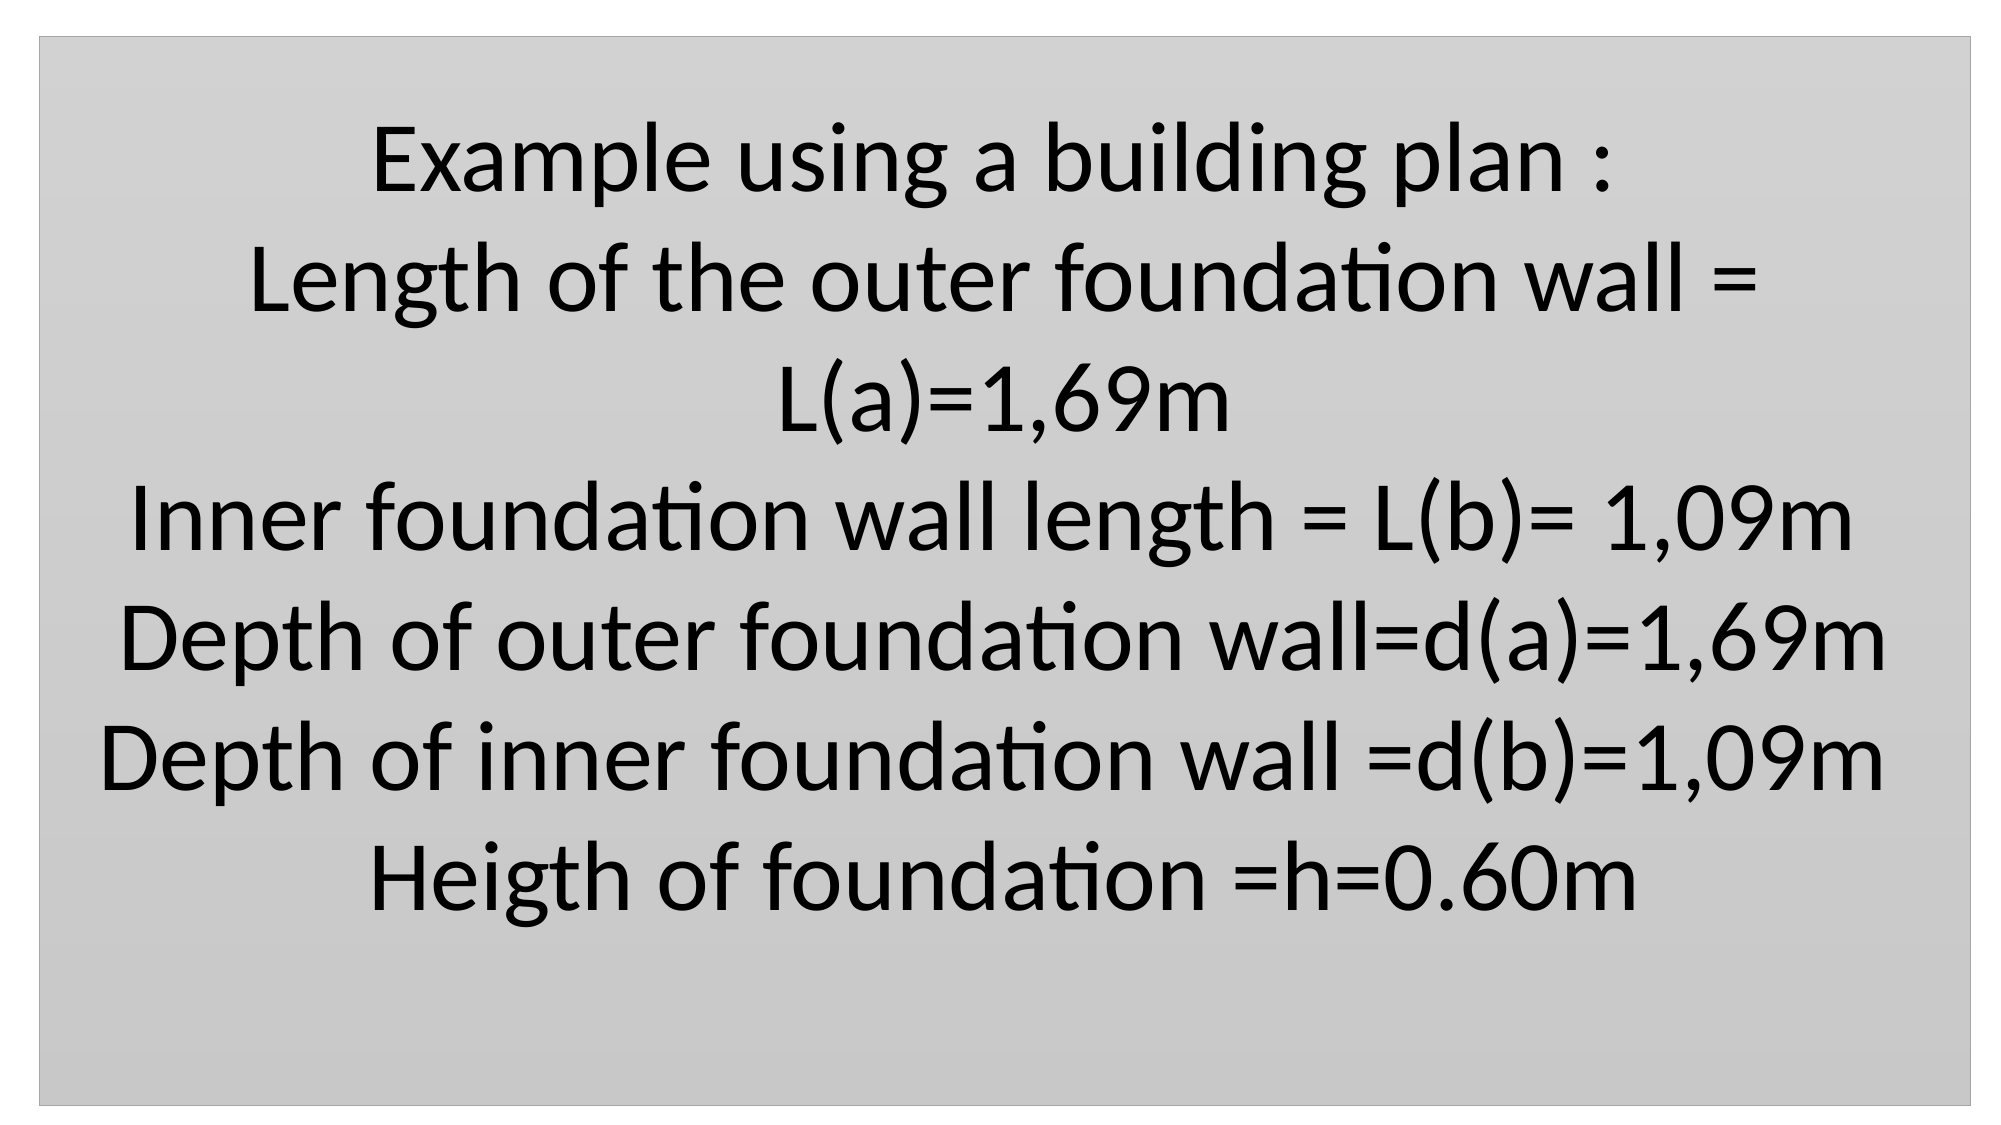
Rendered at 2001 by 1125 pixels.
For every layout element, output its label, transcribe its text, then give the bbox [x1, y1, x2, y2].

text_box Example using a building plan : Length of the outer foundation wall = L(a)=1,69m Inner foundation wall length = L(b)= 1,09m Depth of outer foundation wall=d(a)=1,69m Depth of inner foundation wall =d(b)=1,09m Heigth of foundation =h=0.60m [39, 36, 1970, 1105]
